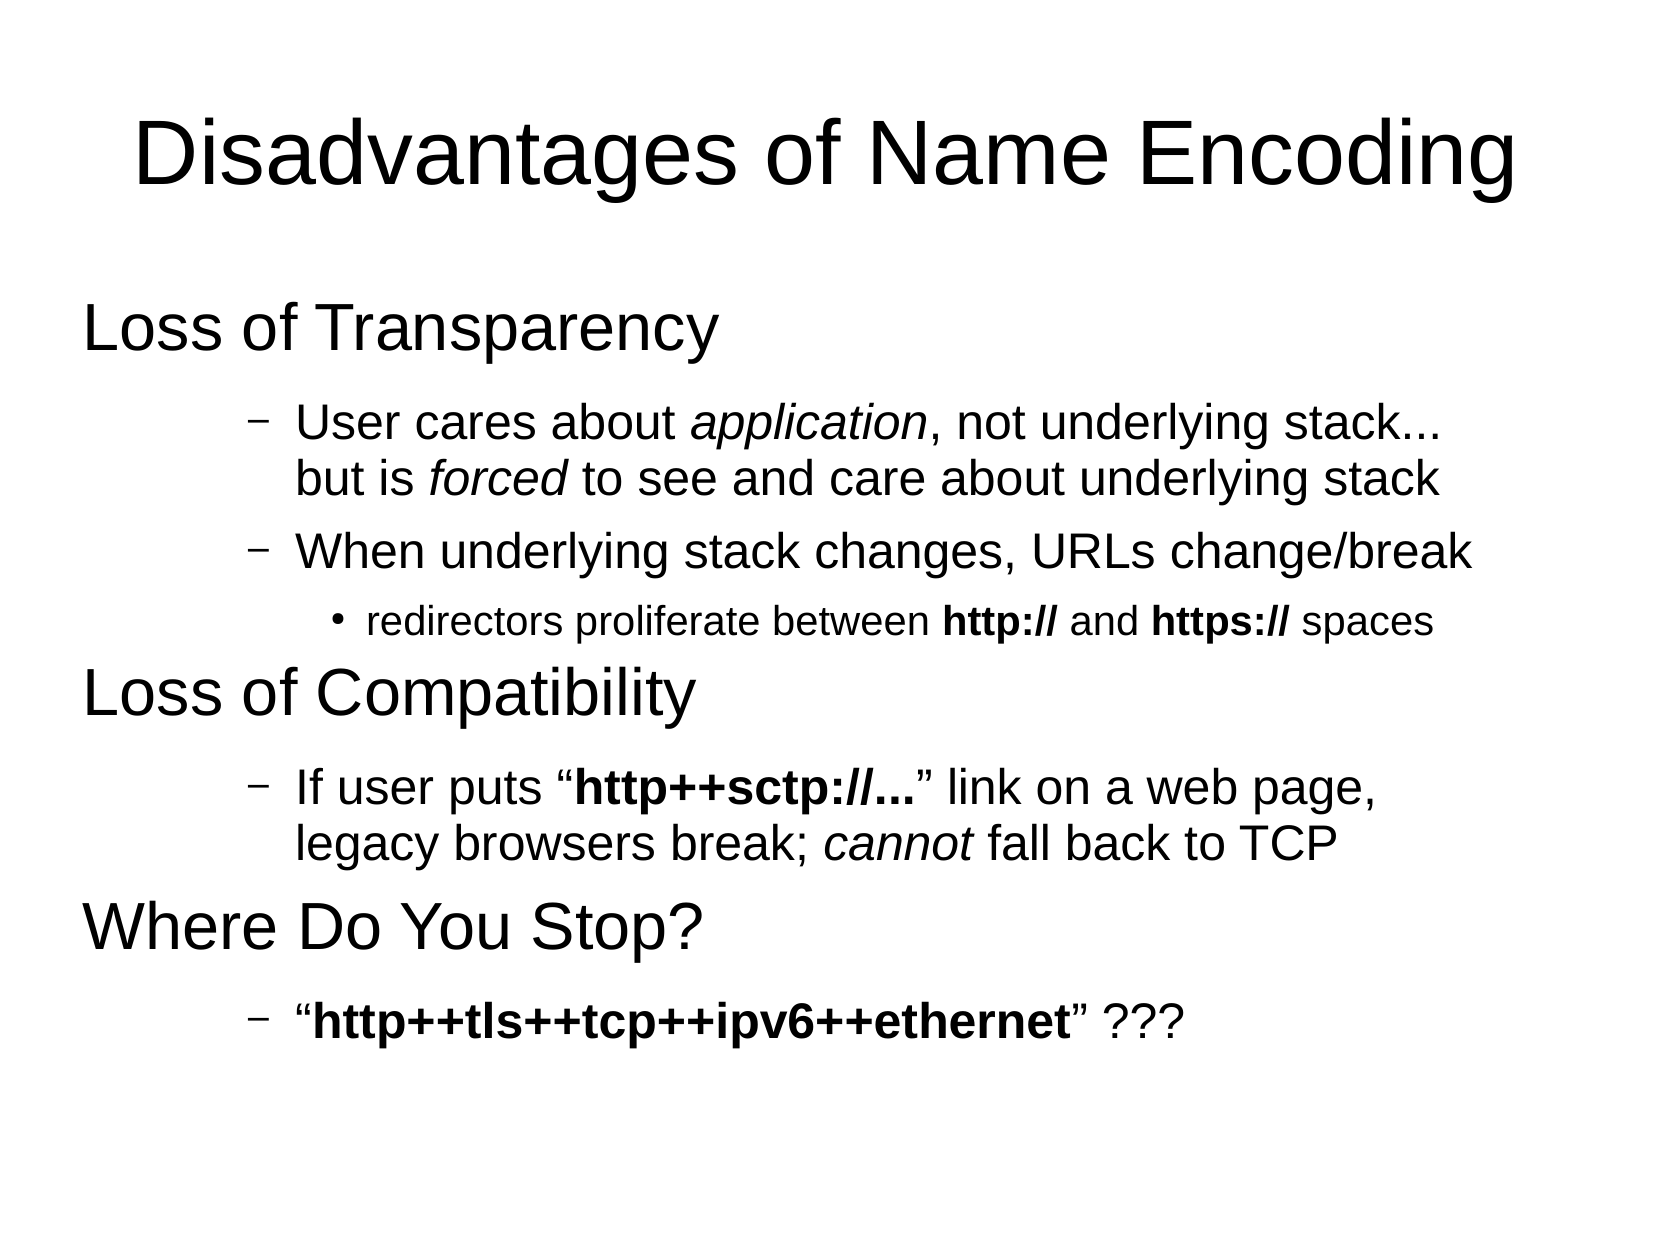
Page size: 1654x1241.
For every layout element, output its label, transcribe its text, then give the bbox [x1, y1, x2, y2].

list Loss of Transparency User cares about application, not underlying stack... but is forced to see and care about underlying stack When underlying stack changes, URLs change/break redirectors proliferate between http:// and https:// spaces Loss of Compatibility If user puts “http++sctp://...” link on a web page, legacy browsers break; cannot fall back to TCP Where Do You Stop? “http++tls++tcp++ipv6++ethernet” ??? [82, 290, 1571, 1094]
title Disadvantages of Name Encoding [82, 49, 1571, 257]
